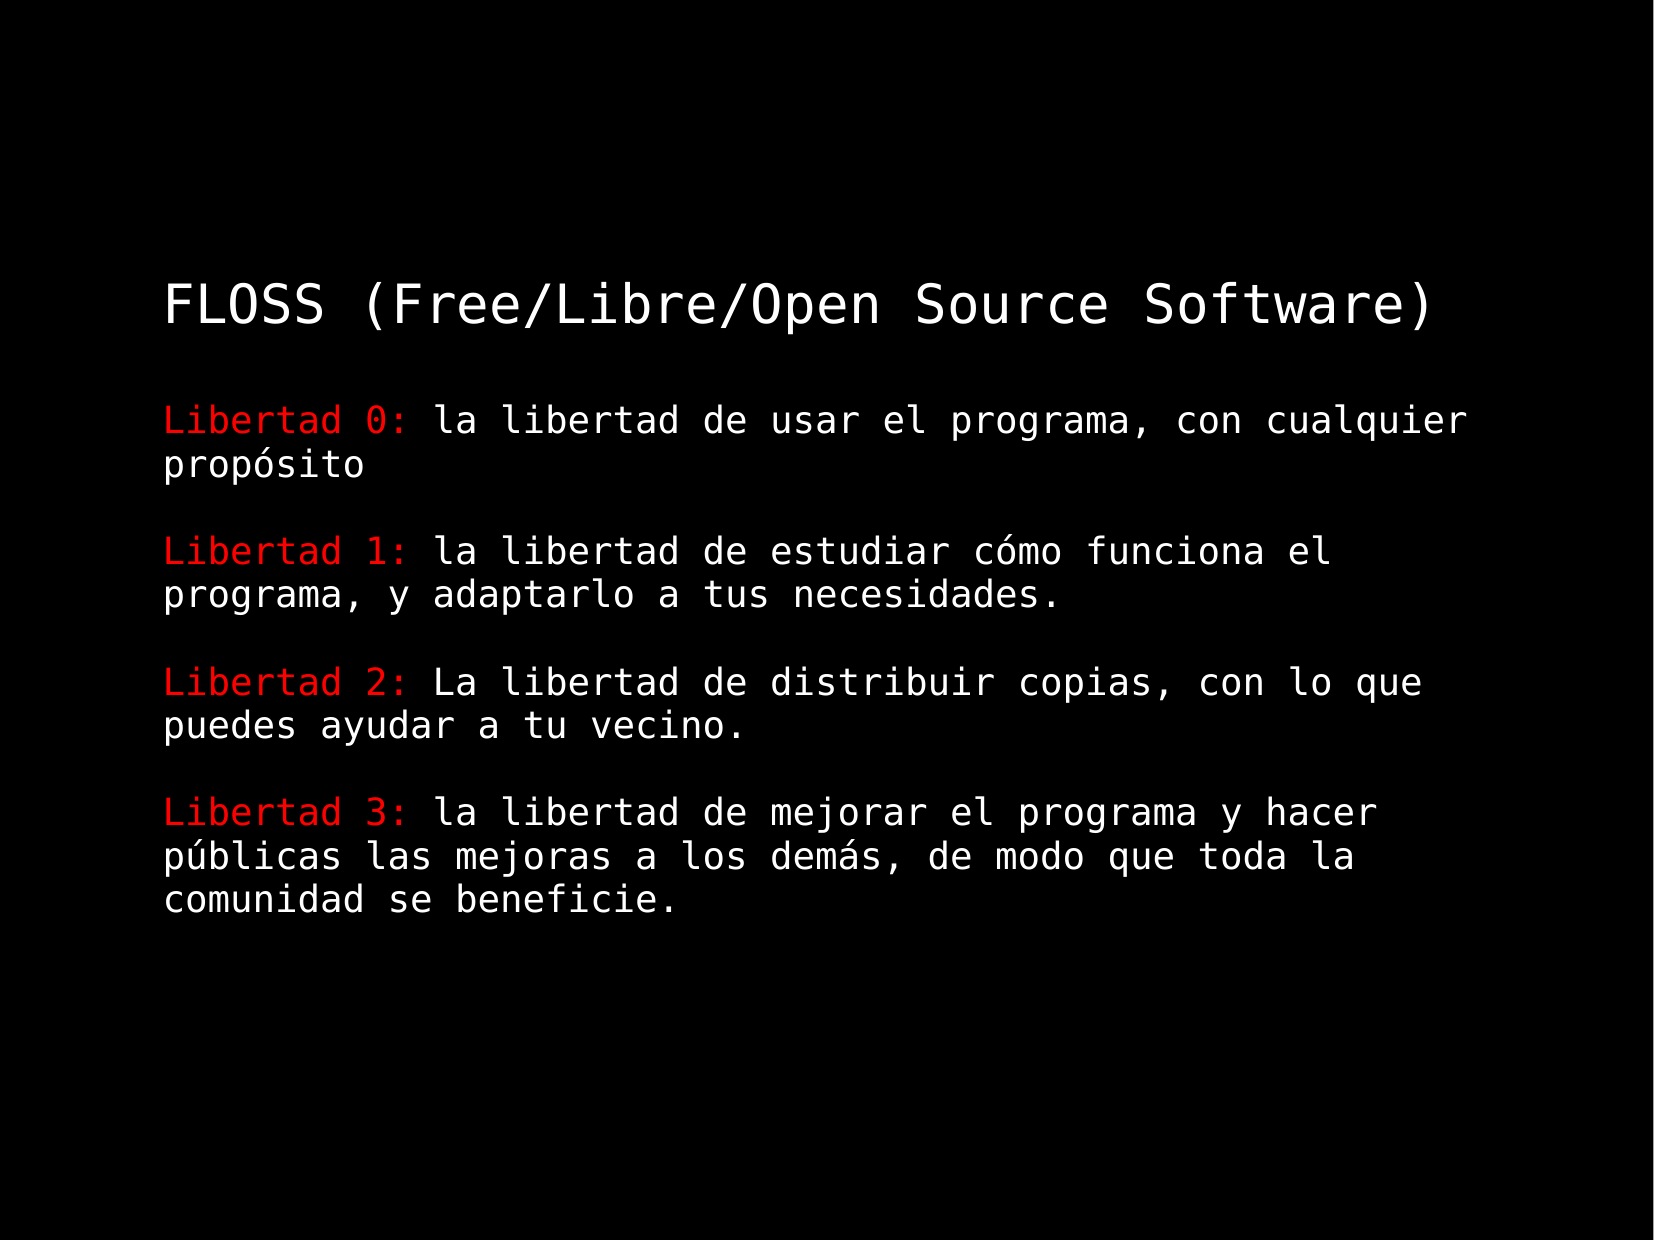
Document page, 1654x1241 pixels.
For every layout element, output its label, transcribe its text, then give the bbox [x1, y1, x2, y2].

text_box FLOSS (Free/Libre/Open Source Software) Libertad 0: la libertad de usar el programa, con cualquier propósito Libertad 1: la libertad de estudiar cómo funciona el programa, y adaptarlo a tus necesidades. Libertad 2: La libertad de distribuir copias, con lo que puedes ayudar a tu vecino. Libertad 3: la libertad de mejorar el programa y hacer públicas las mejoras a los demás, de modo que toda la comunidad se beneficie. [147, 265, 1506, 929]
